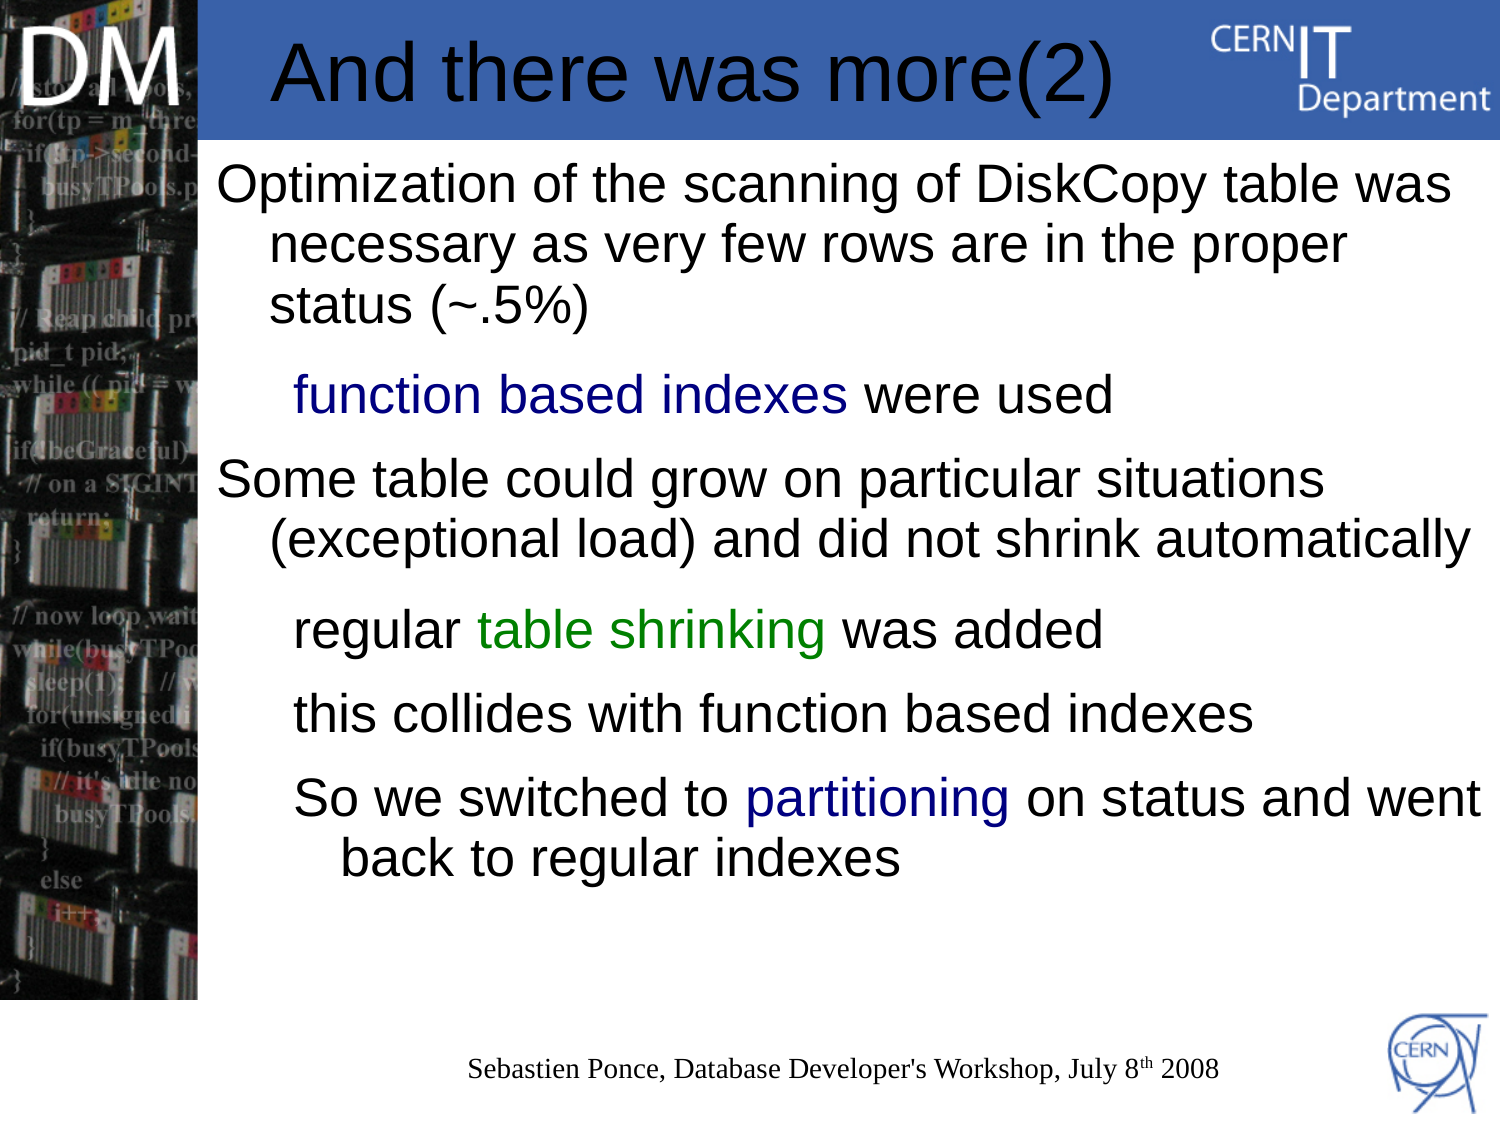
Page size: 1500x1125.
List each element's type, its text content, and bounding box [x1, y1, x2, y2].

list Optimization of the scanning of DiskCopy table was necessary as very few rows are in the proper status (~.5%) function based indexes were used Some table could grow on particular situations (exceptional load) and did not shrink automatically regular table shrinking was added this collides with function based indexes So we switched to partitioning on status and went back to regular indexes [183, 138, 1500, 984]
picture [1387, 1012, 1489, 1114]
picture [1201, 0, 1500, 138]
title And there was more(2) [187, 0, 1201, 138]
